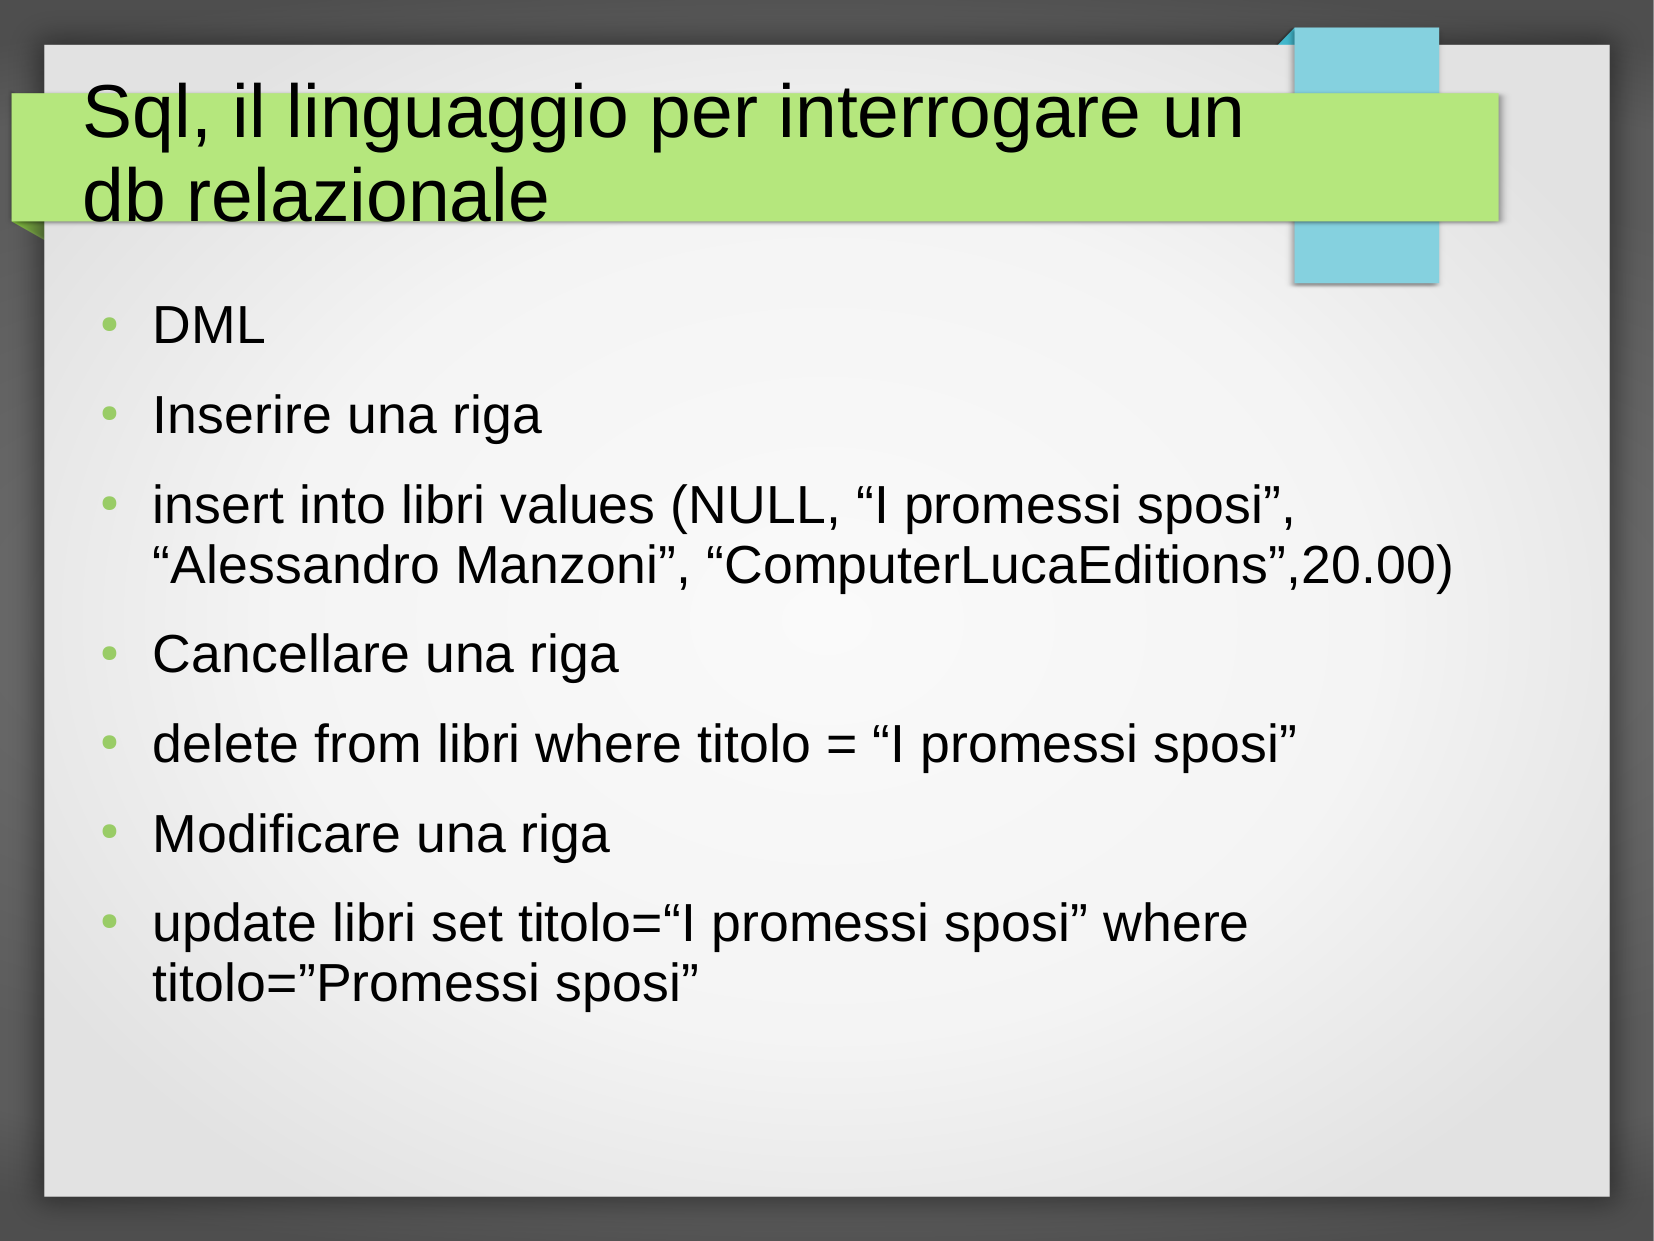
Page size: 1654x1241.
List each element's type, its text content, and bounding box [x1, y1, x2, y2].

title Sql, il linguaggio per interrogare un db relazionale [82, 69, 1264, 238]
list DML Inserire una riga insert into libri values (NULL, “I promessi sposi”, “Alessandro Manzoni”, “ComputerLucaEditions”,20.00) Cancellare una riga delete from libri where titolo = “I promessi sposi” Modificare una riga update libri set titolo=“I promessi sposi” where titolo=”Promessi sposi” [82, 295, 1571, 1015]
picture [0, 0, 1654, 1241]
